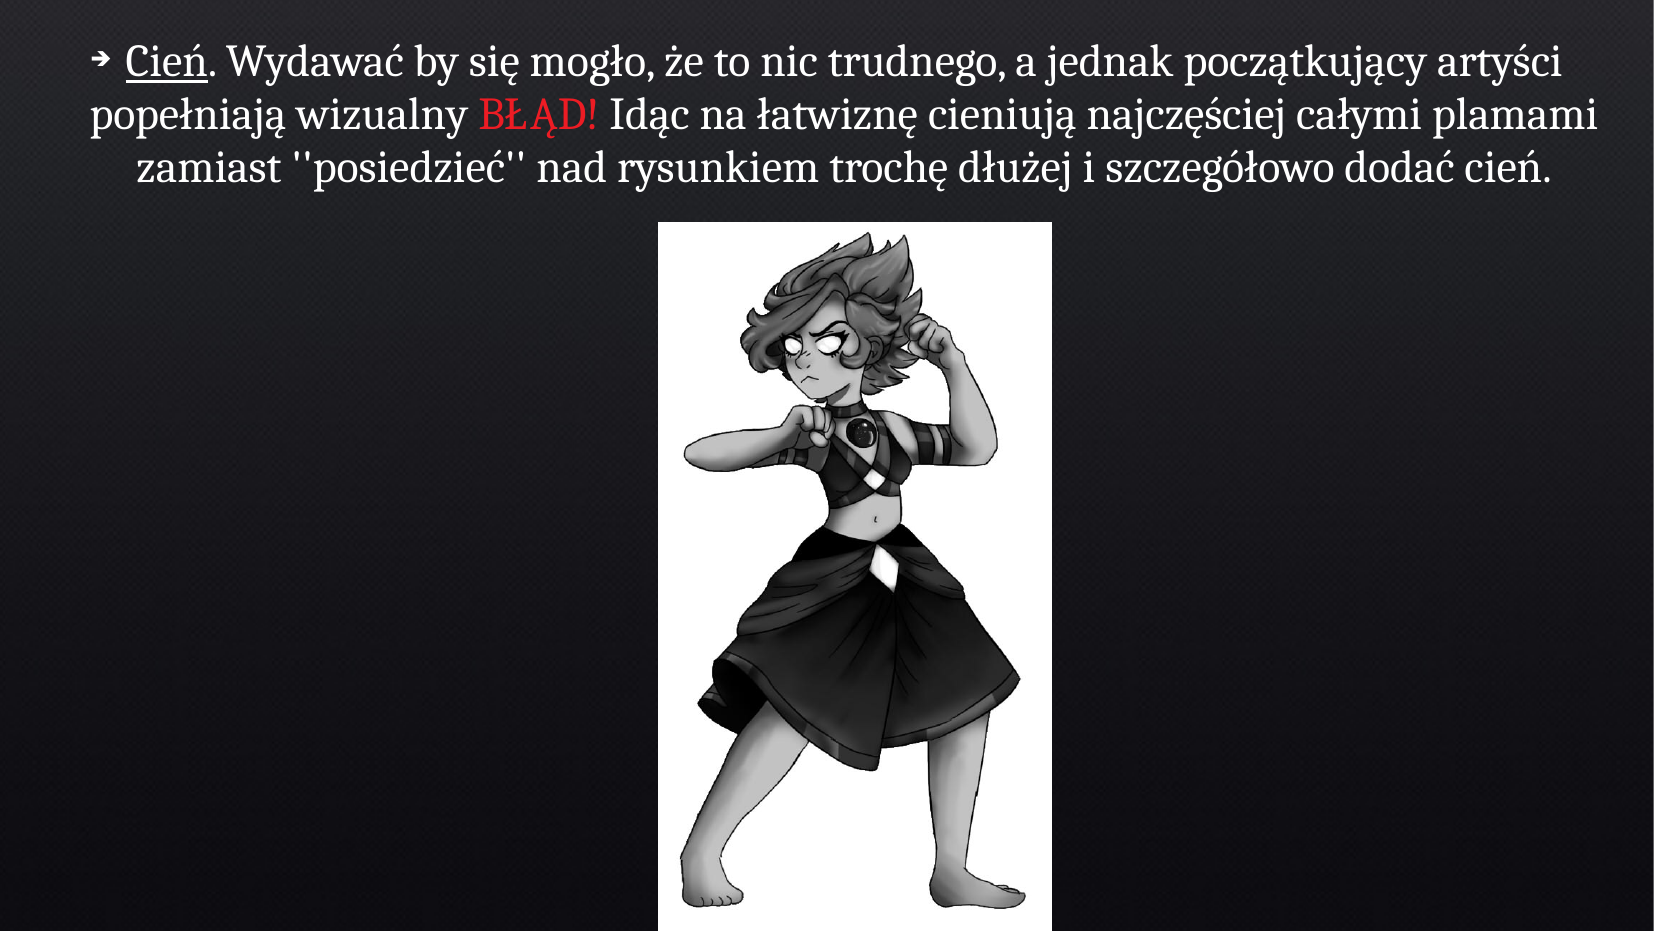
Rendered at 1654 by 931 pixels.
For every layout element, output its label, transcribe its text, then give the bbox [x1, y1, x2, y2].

picture [0, 0, 1654, 931]
title Cień. Wydawać by się mogło, że to nic trudnego, a jednak początkujący artyści popełniają wizualny BŁĄD! Idąc na łatwiznę cieniują najczęściej całymi plamami zamiast ''posiedzieć'' nad rysunkiem trochę dłużej i szczegółowo dodać cień. [35, 7, 1619, 223]
